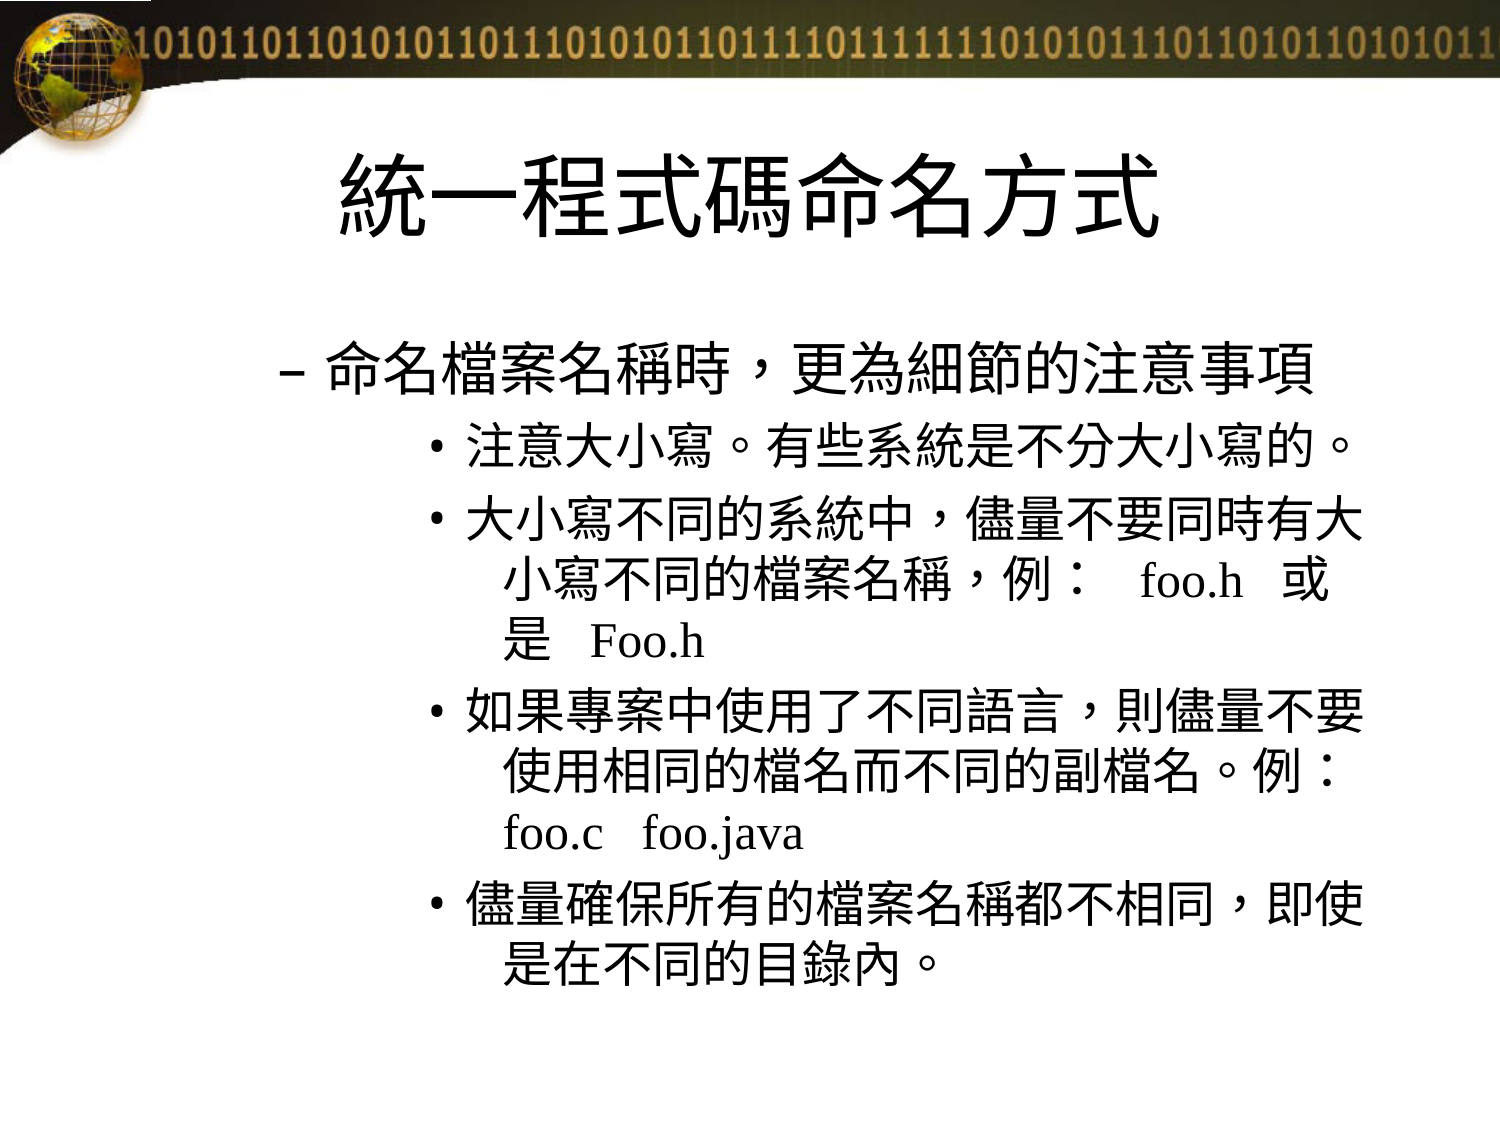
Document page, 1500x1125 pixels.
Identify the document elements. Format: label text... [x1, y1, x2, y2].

title 統一程式碼命名方式 [112, 99, 1388, 288]
list 命名檔案名稱時，更為細節的注意事項 注意大小寫。有些系統是不分大小寫的。 大小寫不同的系統中，儘量不要同時有大小寫不同的檔案名稱，例： foo.h 或是 Foo.h 如果專案中使用了不同語言，則儘量不要使用相同的檔名而不同的副檔名。例： foo.c foo.java 儘量確保所有的檔案名稱都不相同，即使是在不同的目錄內。 [112, 324, 1388, 1000]
